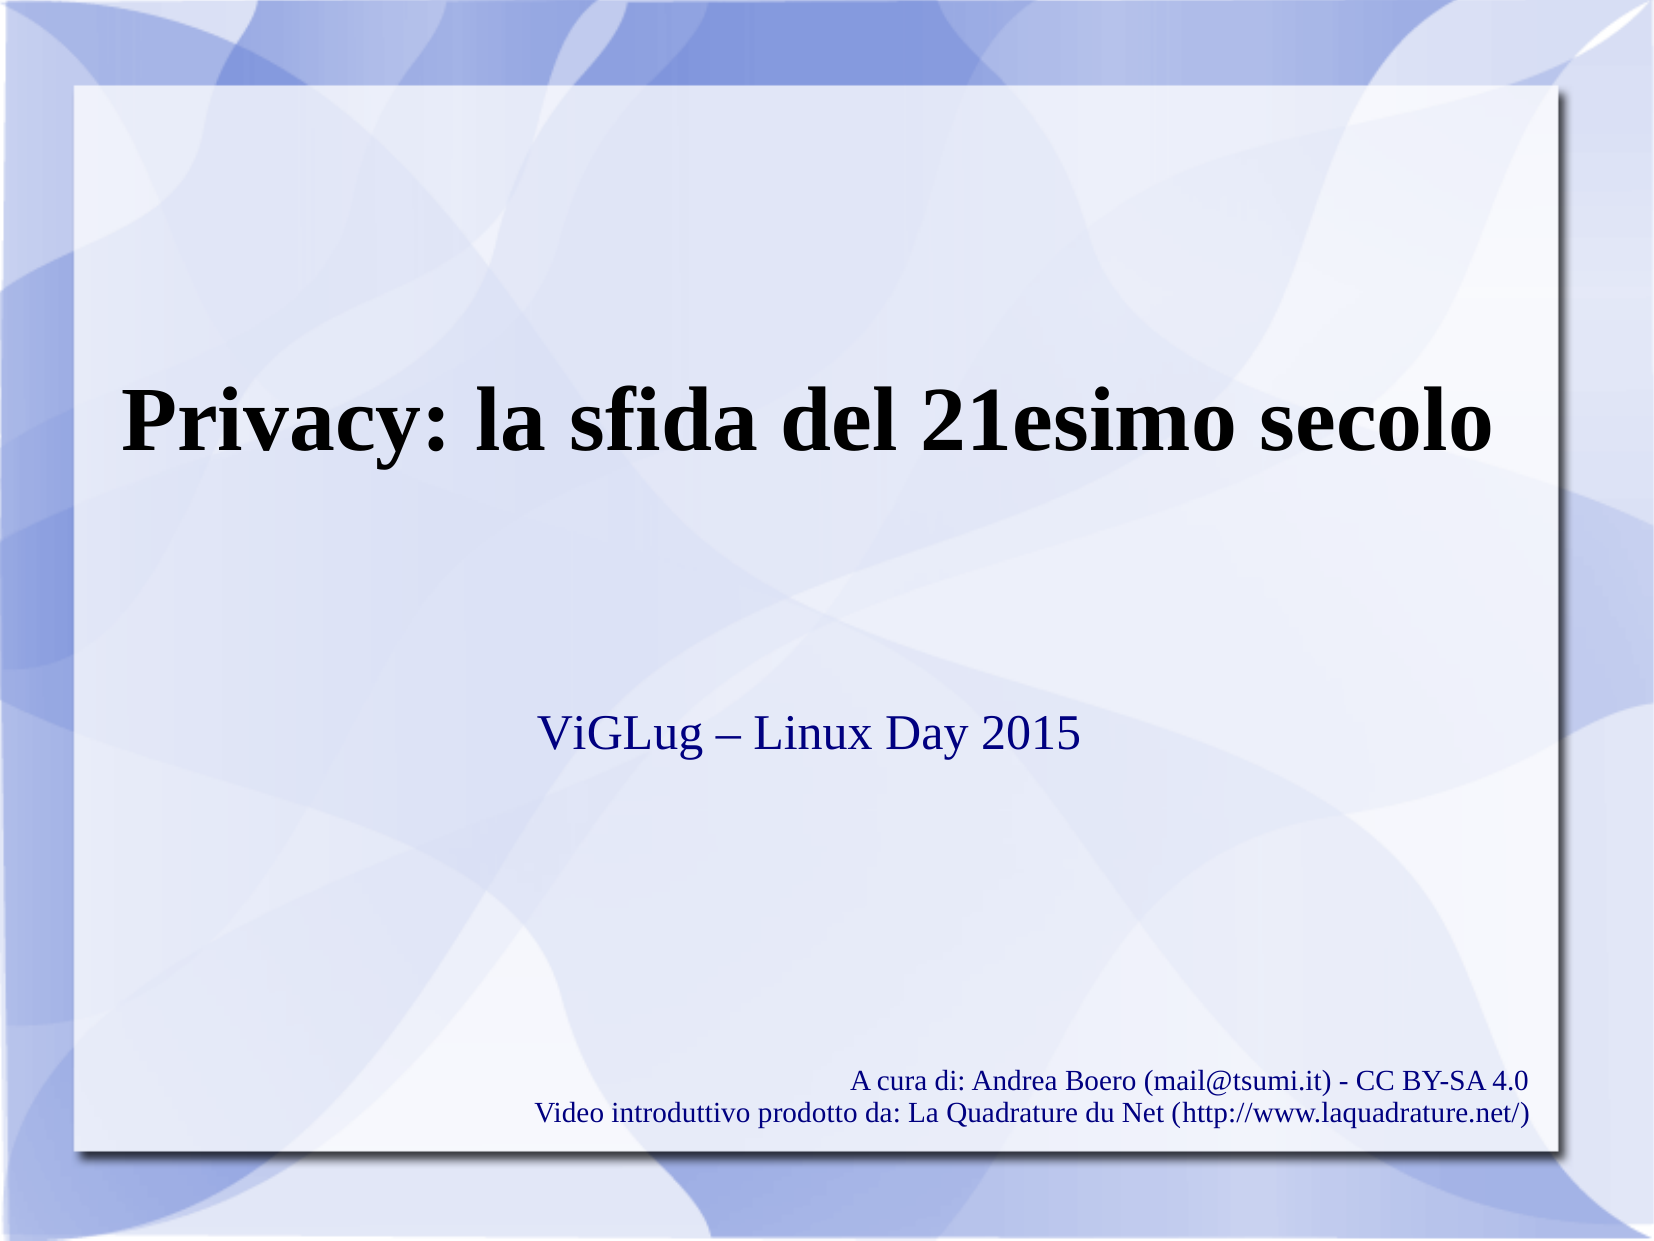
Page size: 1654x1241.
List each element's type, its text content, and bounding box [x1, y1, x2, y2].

title Privacy: la sfida del 21esimo secolo [82, 165, 1536, 674]
subtitle ViGLug – Linux Day 2015 [129, 602, 1489, 863]
text_box A cura di: Andrea Boero (mail@tsumi.it) - CC BY-SA 4.0 Video introduttivo prodotto da: La Quadrature du Net (http://www.laquadrature.net/) [519, 1057, 1546, 1138]
picture [0, 0, 1654, 1241]
